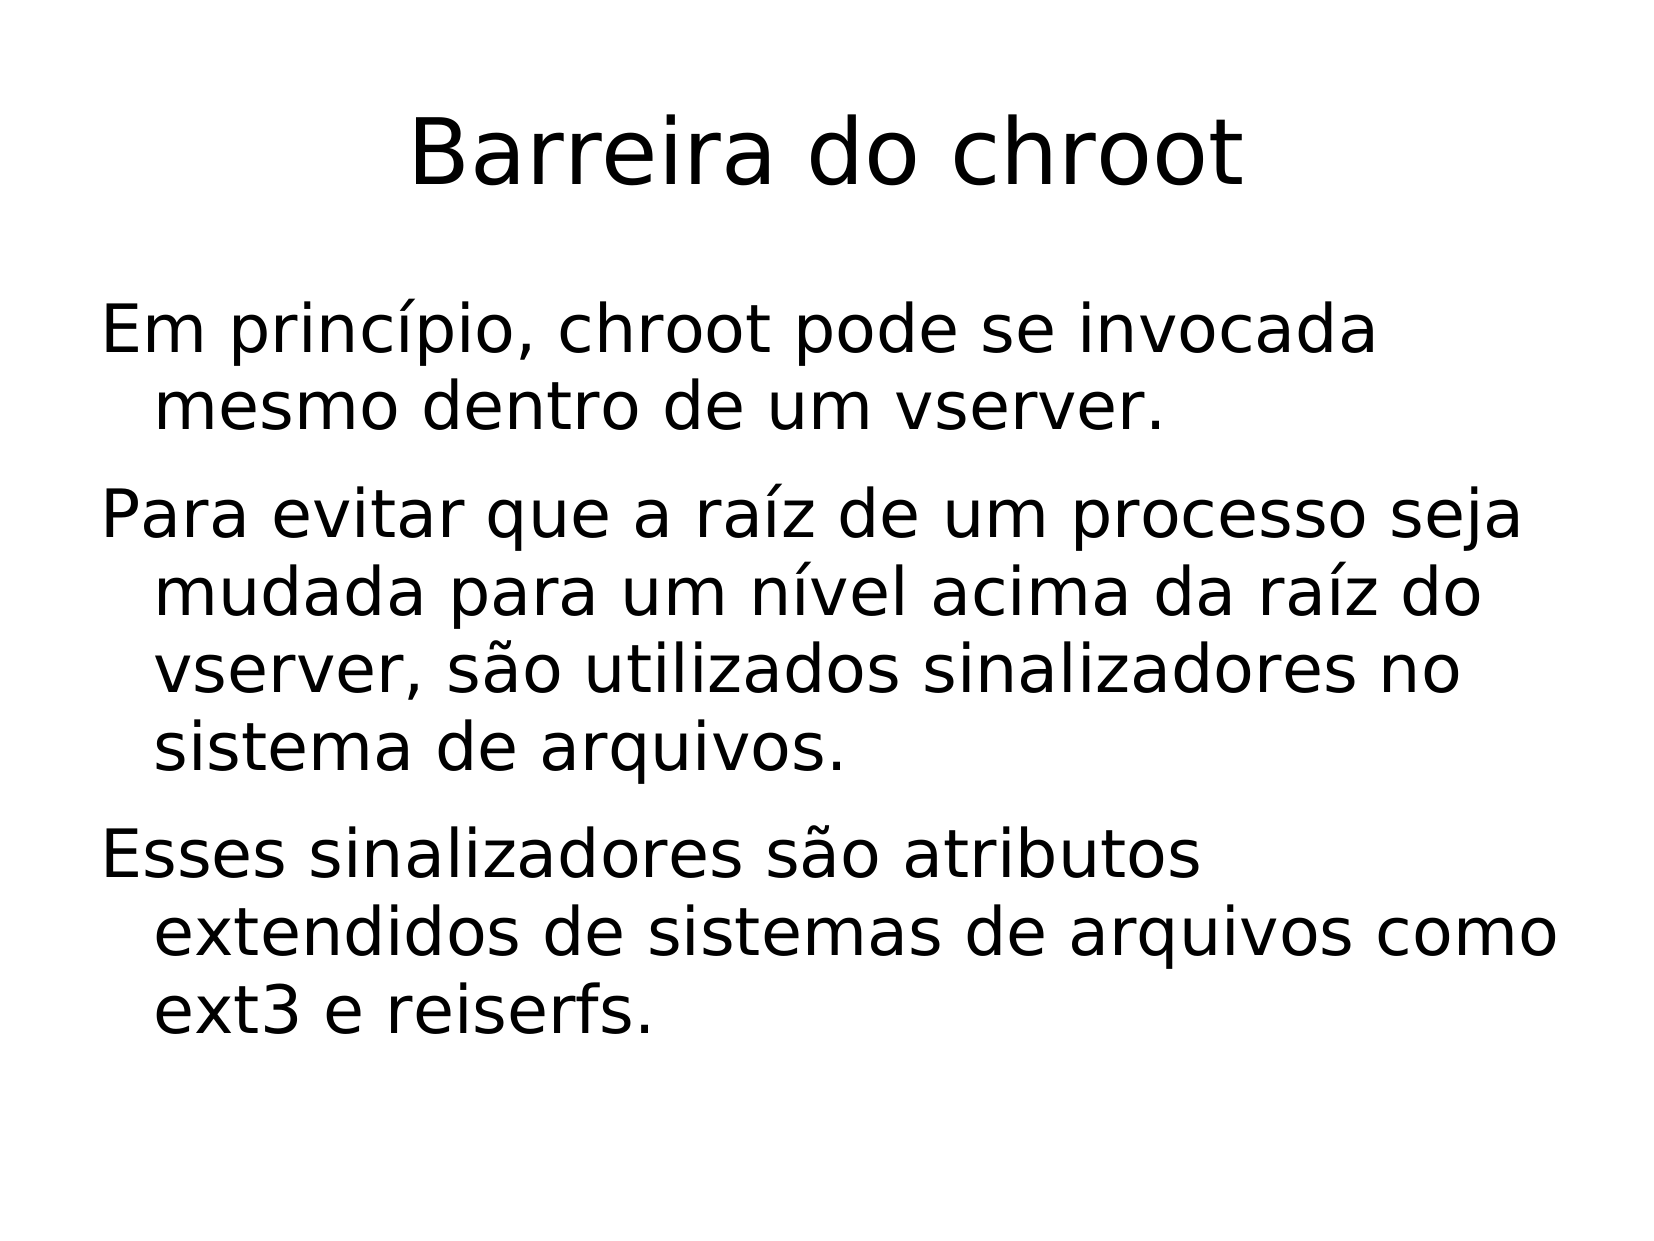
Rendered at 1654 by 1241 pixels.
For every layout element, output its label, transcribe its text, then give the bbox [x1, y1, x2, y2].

title Barreira do chroot [82, 49, 1571, 257]
list Em princípio, chroot pode se invocada mesmo dentro de um vserver. Para evitar que a raíz de um processo seja mudada para um nível acima da raíz do vserver, são utilizados sinalizadores no sistema de arquivos. Esses sinalizadores são atributos extendidos de sistemas de arquivos como ext3 e reiserfs. [82, 290, 1571, 1109]
